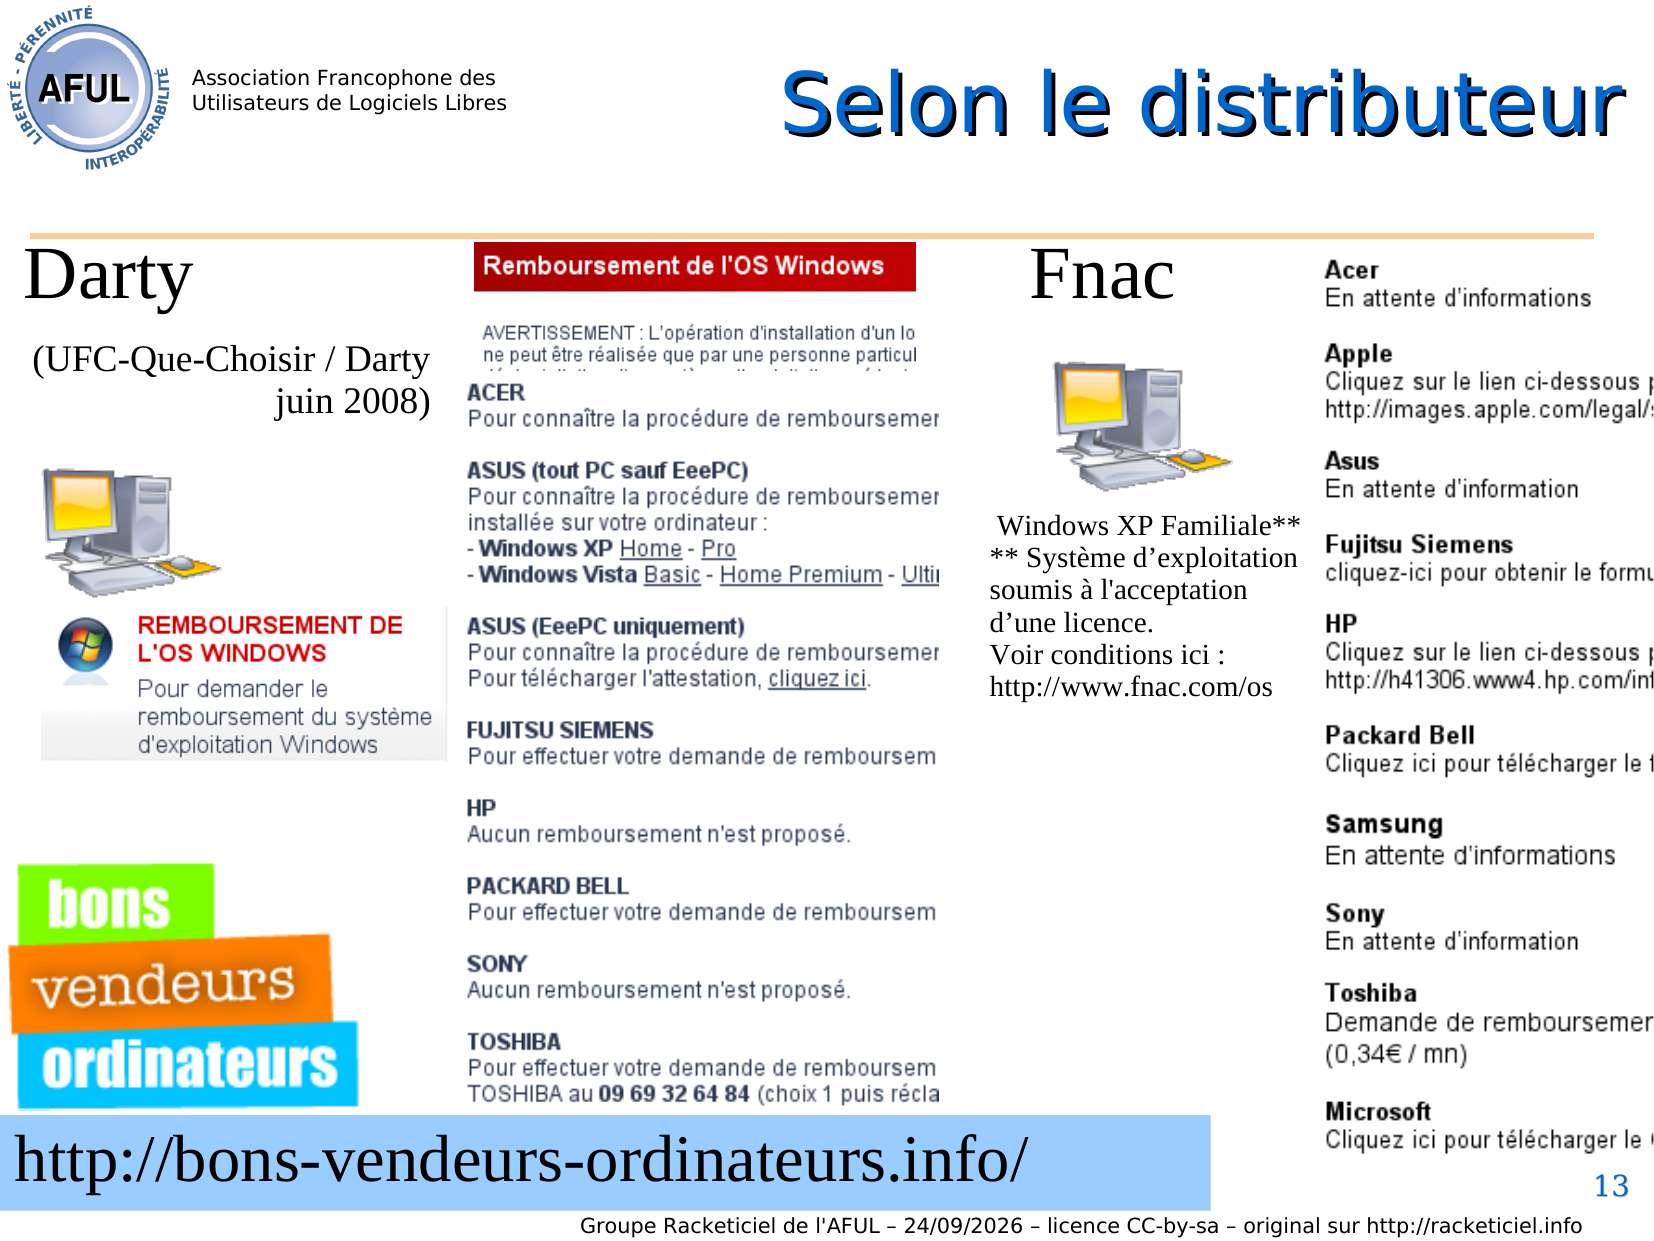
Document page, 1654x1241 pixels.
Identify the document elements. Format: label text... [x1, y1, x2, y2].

title Selon le distributeur [501, 7, 1625, 200]
text_box http://bons-vendeurs-ordinateurs.info/ [0, 1115, 1211, 1211]
picture [0, 0, 178, 178]
picture [29, 437, 449, 762]
picture [1040, 324, 1241, 501]
picture [8, 860, 384, 1111]
text_box Fnac [1015, 224, 1191, 331]
picture [1316, 253, 1654, 1167]
text_box (UFC-Que-Choisir / Darty juin 2008) [17, 330, 446, 437]
picture [457, 375, 939, 1115]
text_box Windows XP Familiale** ** Système d’exploitation soumis à l'acceptation d’une licence. Voir conditions ici : http://www.fnac.com/os [974, 501, 1316, 774]
picture [474, 242, 916, 371]
text_box Darty [9, 223, 210, 330]
